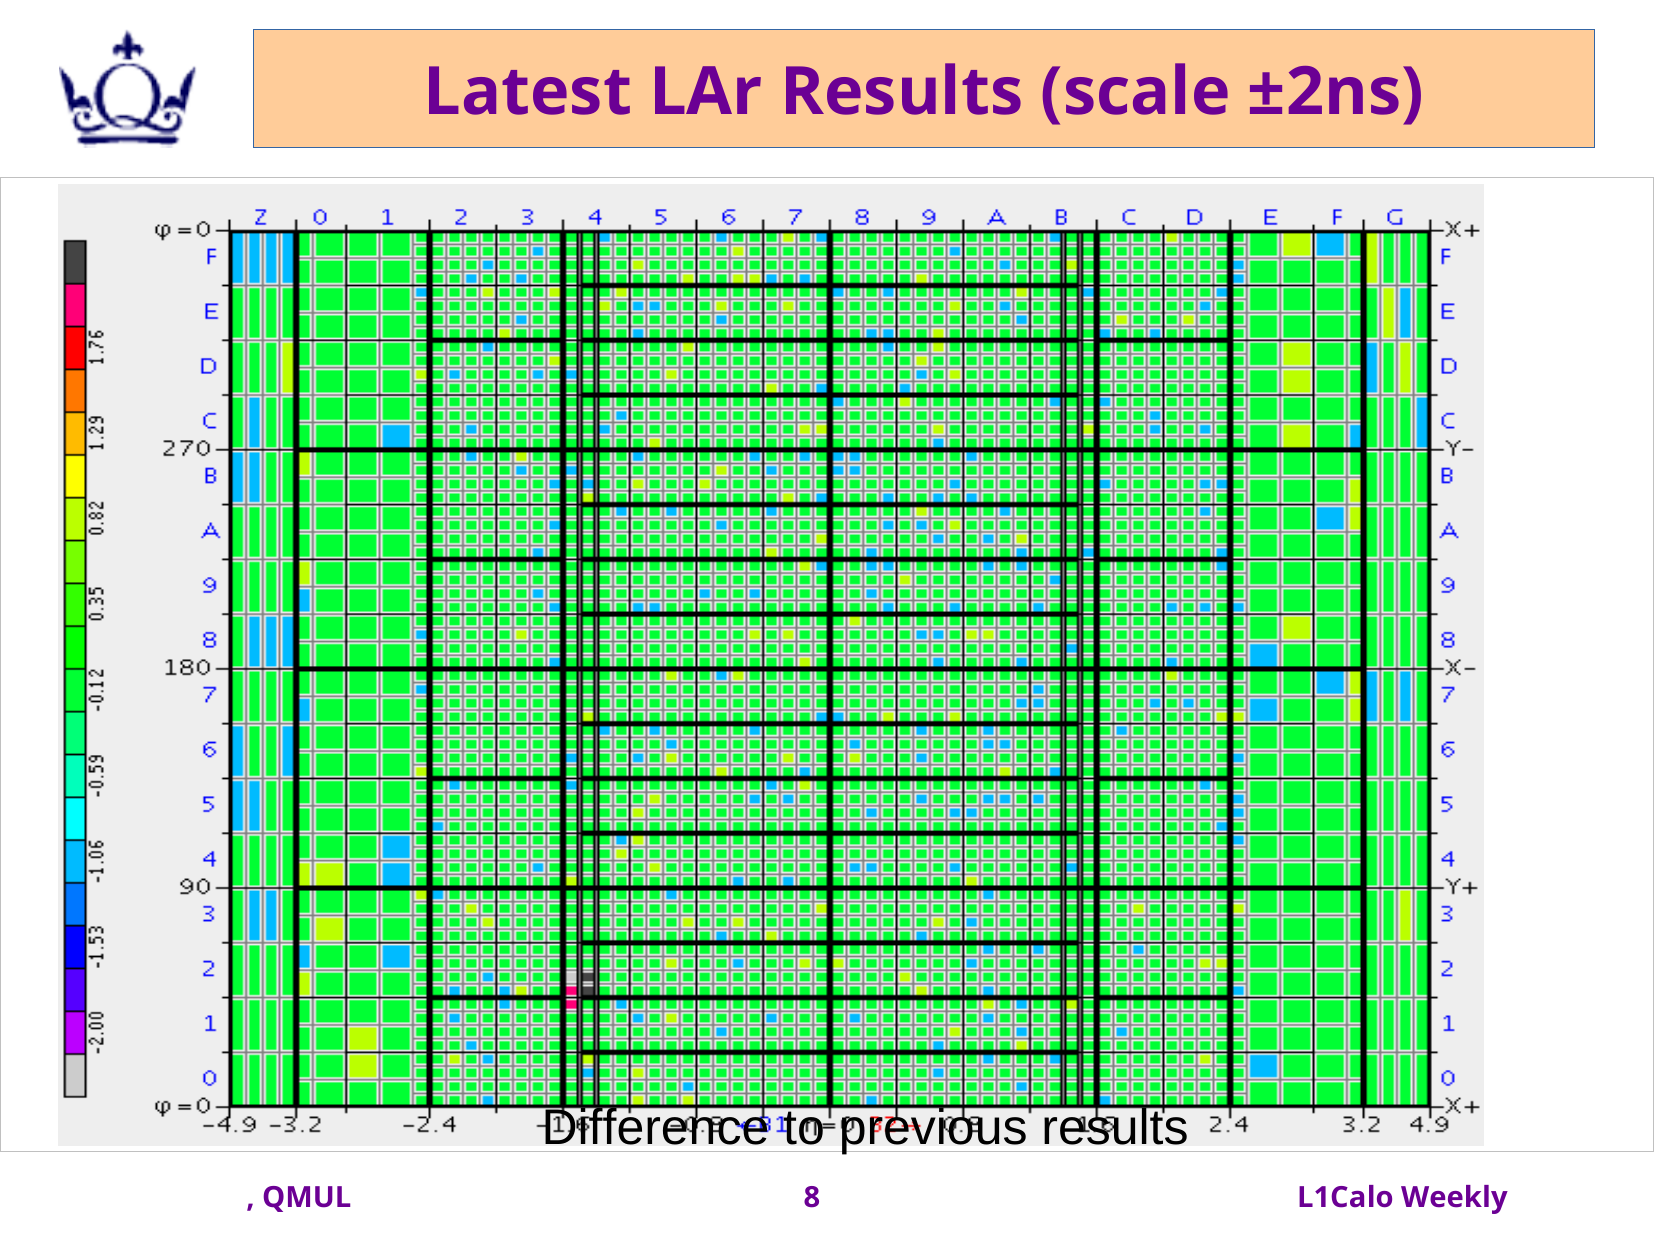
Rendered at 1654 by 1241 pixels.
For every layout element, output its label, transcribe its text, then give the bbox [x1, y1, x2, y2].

picture [58, 184, 1484, 1146]
picture [59, 29, 200, 148]
title Latest LAr Results (scale ±2ns) [253, 29, 1595, 148]
text_box Difference to previous results [541, 1099, 1188, 1157]
